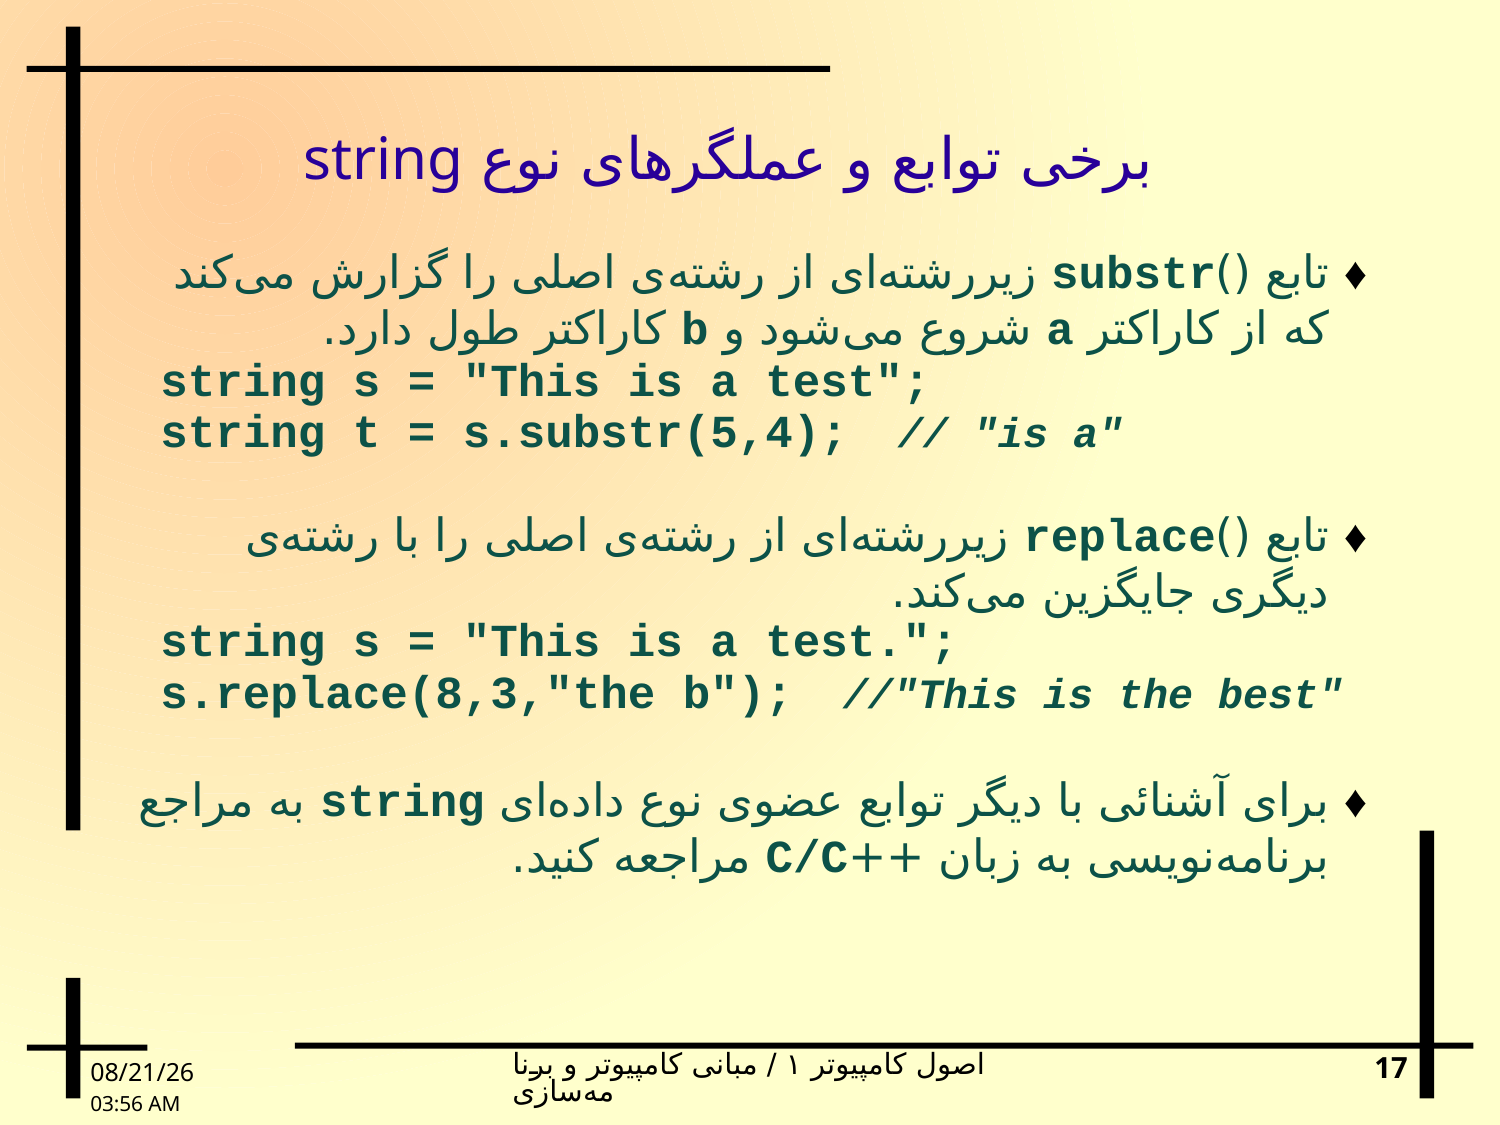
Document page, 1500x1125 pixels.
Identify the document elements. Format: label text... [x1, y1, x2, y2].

title برخی توابع و عملگرهای نوع string [113, 96, 1344, 217]
list تابع ()substr زیررشته‌ای از رشته‌ی اصلی را گزارش می‌کند که از کاراکتر a شروع می‌شود و b کاراکتر طول دارد. string s = "This is a test"; string t = s.substr(5,4); // "is a" تابع ()replace زیررشته‌ای از رشته‌ی اصلی را با رشته‌ی دیگری جایگزین می‌کند. string s = "This is a test."; s.replace(8,3,"the b"); //"This is the best" برای آشنائی با دیگر توابع عضوی نوع داده‌ای string به مراجع برنامه‌نویسی به زبان ++C/C مراجعه کنید. [132, 245, 1368, 981]
